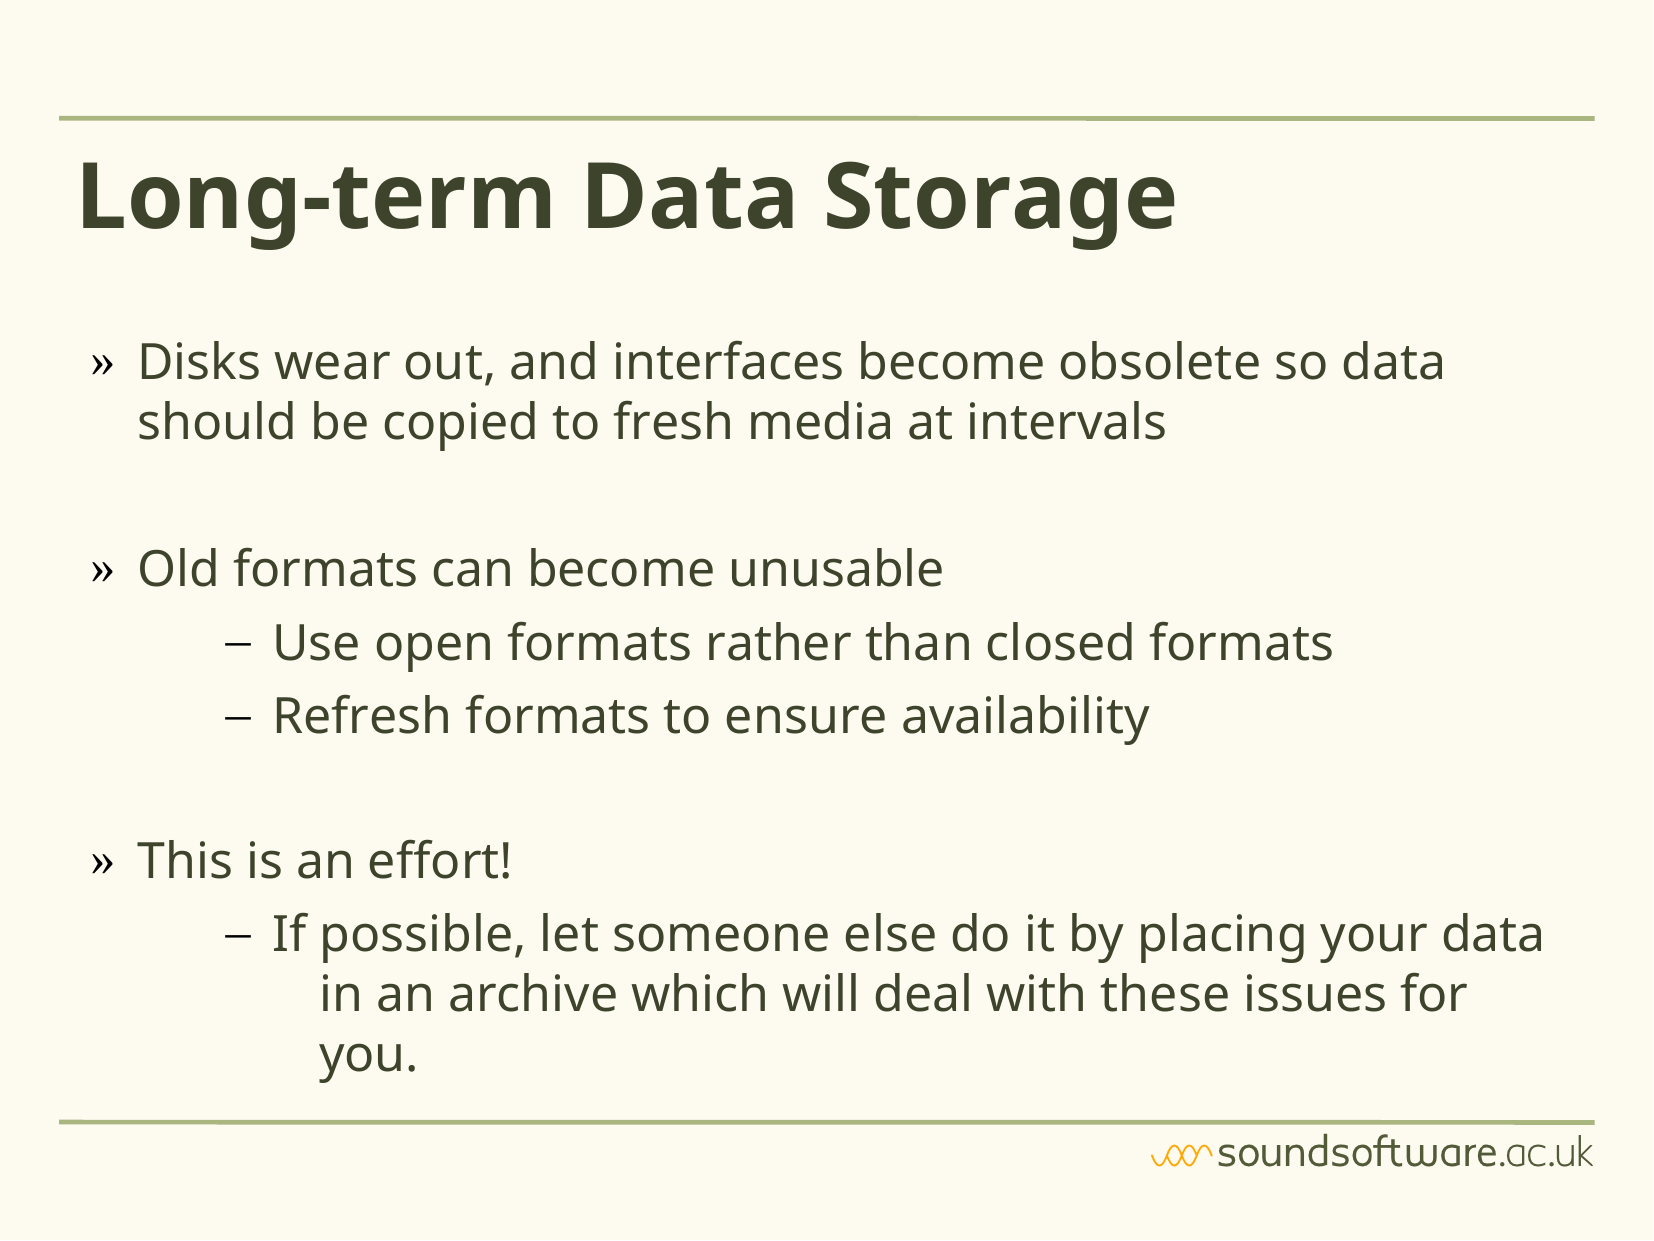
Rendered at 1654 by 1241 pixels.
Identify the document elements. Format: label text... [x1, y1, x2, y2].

picture [1151, 1140, 1593, 1167]
list Disks wear out, and interfaces become obsolete so data should be copied to fresh media at intervals Old formats can become unusable Use open formats rather than closed formats Refresh formats to ensure availability This is an effort! If possible, let someone else do it by placing your data in an archive which will deal with these issues for you. [59, 321, 1594, 1140]
title Long-term Data Storage [59, 109, 1594, 274]
